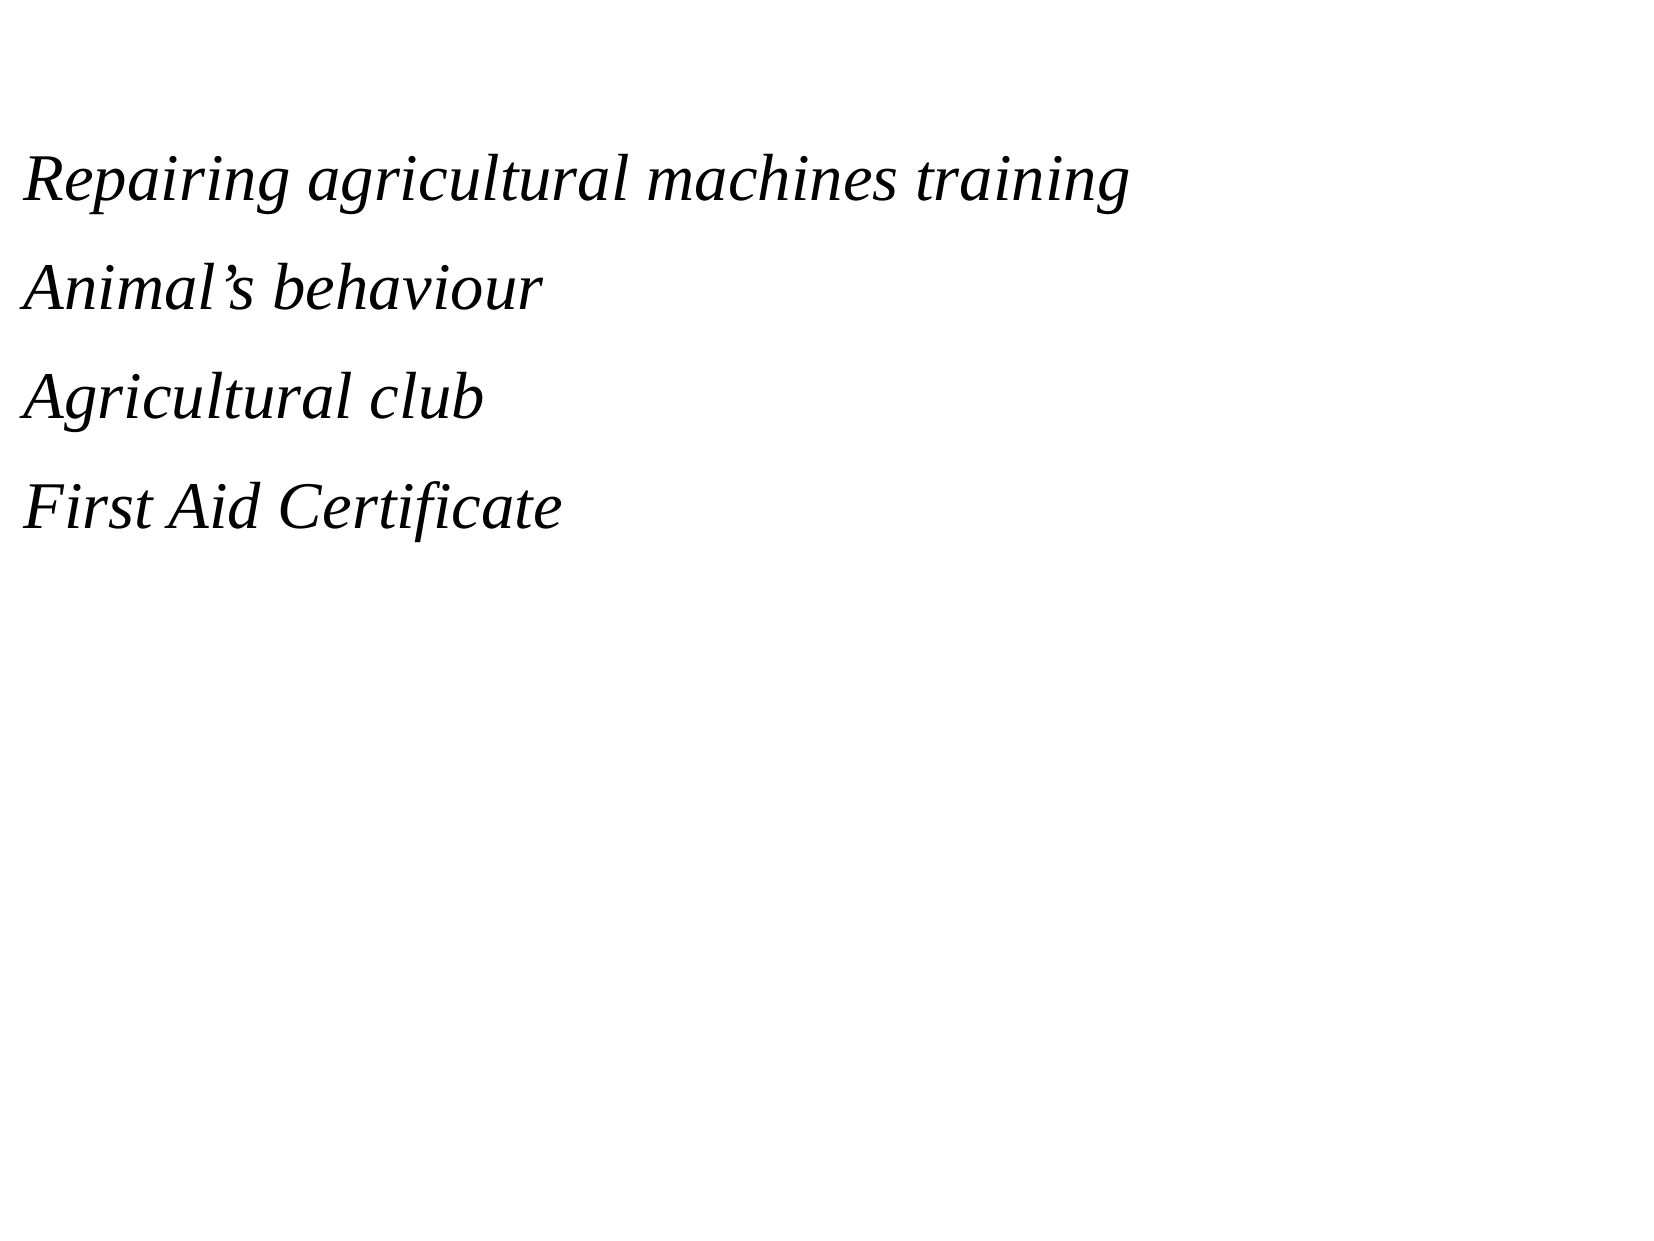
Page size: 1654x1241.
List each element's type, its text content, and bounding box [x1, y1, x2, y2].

list Repairing agricultural machines training Animal’s behaviour Agricultural club First Aid Certificate [23, 23, 1607, 1182]
